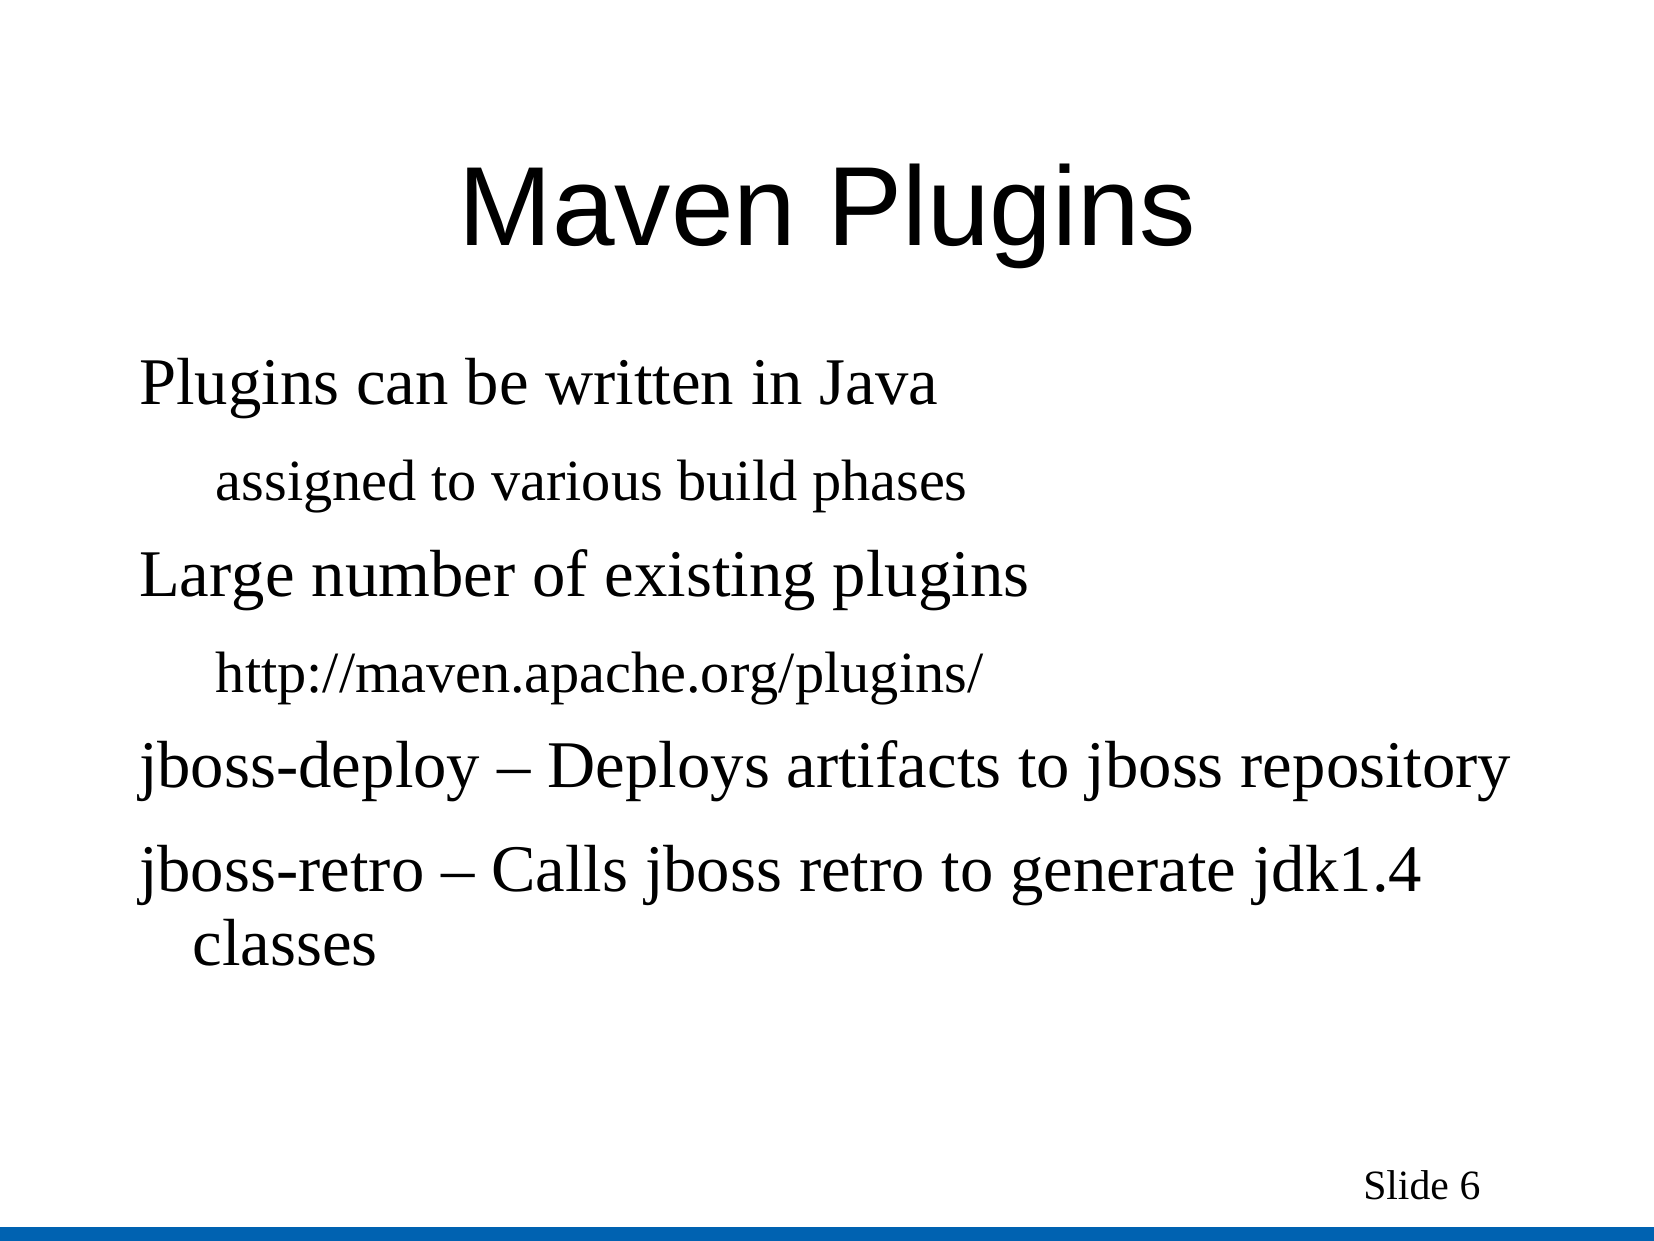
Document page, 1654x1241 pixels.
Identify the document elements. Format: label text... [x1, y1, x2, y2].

list Plugins can be written in Java assigned to various build phases Large number of existing plugins http://maven.apache.org/plugins/ jboss-deploy – Deploys artifacts to jboss repository jboss-retro – Calls jboss retro to generate jdk1.4 classes [121, 344, 1533, 1197]
title Maven Plugins [121, 102, 1533, 311]
